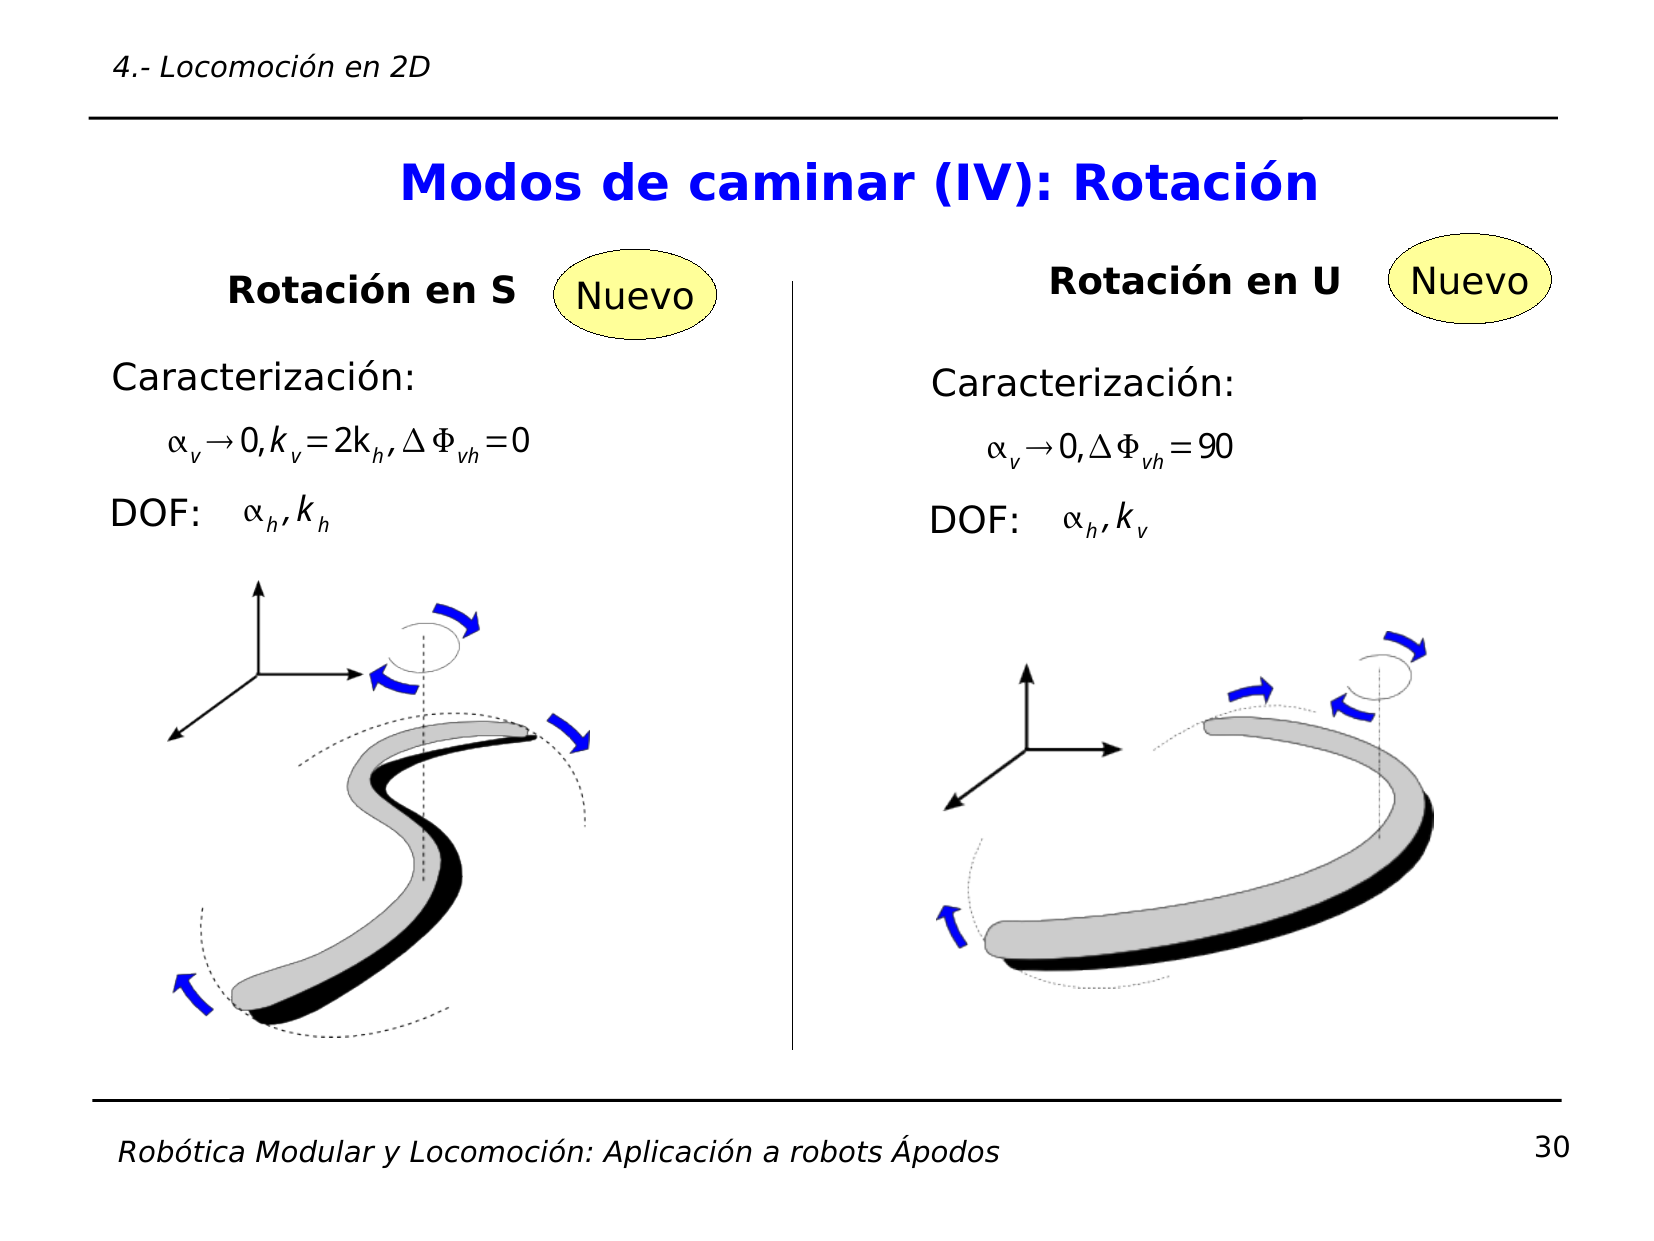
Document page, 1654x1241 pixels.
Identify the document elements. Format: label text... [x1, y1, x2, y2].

text_box 4.- Locomoción en 2D [97, 42, 447, 93]
text_box DOF: [82, 484, 240, 543]
chart [977, 426, 1240, 476]
text_box [553, 276, 560, 312]
text_box Modos de caminar (IV): Rotación [385, 146, 1317, 220]
text_box [708, 274, 717, 315]
text_box DOF: [901, 491, 1060, 550]
text_box Robótica Modular y Locomoción: Aplicación a robots Ápodos [103, 1127, 1017, 1177]
text_box [1404, 233, 1536, 252]
chart [234, 488, 339, 538]
text_box Nuevo [1395, 252, 1543, 311]
text_box [1412, 311, 1527, 324]
text_box [579, 327, 692, 340]
text_box Caracterización: [904, 354, 1270, 414]
chart [158, 419, 537, 469]
text_box [1388, 260, 1395, 297]
text_box Nuevo [560, 267, 708, 327]
text_box [1543, 258, 1552, 299]
text_box [570, 249, 701, 267]
text_box Rotación en S [212, 261, 527, 320]
picture [936, 631, 1434, 989]
picture [167, 580, 590, 1038]
text_box Rotación en U [1033, 252, 1352, 311]
chart [1053, 495, 1158, 545]
text_box Caracterización: [84, 348, 450, 407]
